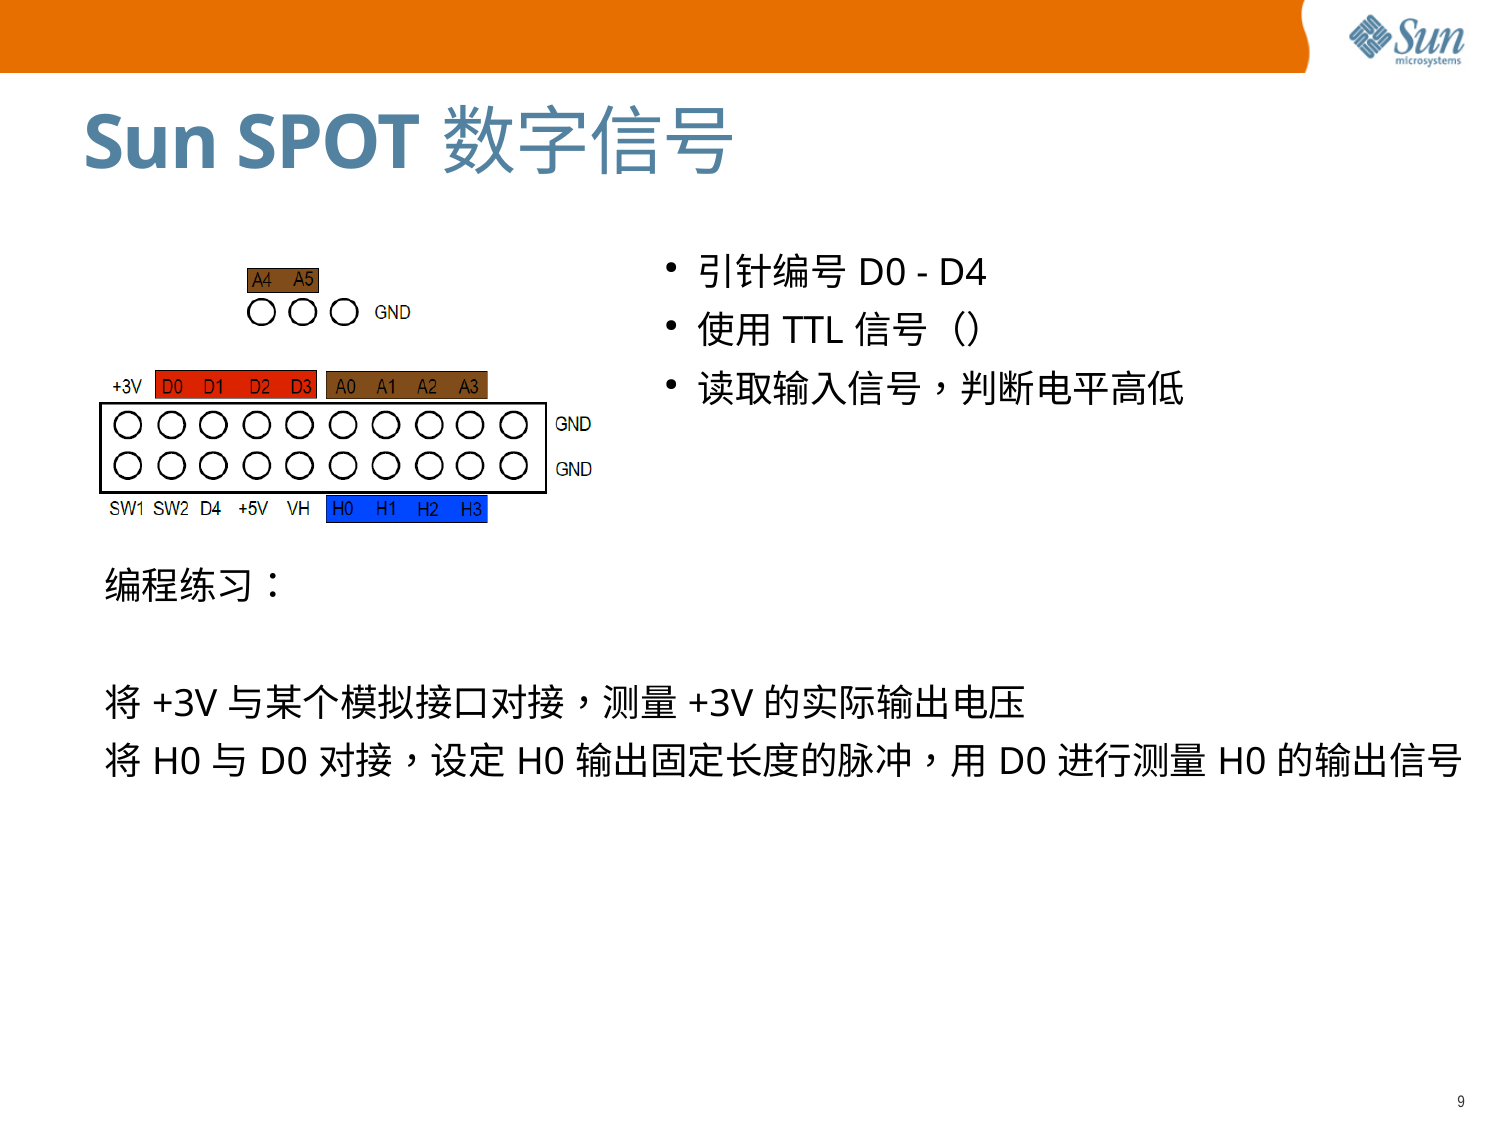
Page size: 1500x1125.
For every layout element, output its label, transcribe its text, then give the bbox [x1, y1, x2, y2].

picture [67, 248, 620, 544]
picture [0, 0, 1500, 73]
text_box 编程练习： 将+3V与某个模拟接口对接，测量+3V的实际输出电压 将H0与D0对接，设定H0输出固定长度的脉冲，用D0进行测量H0的输出信号 [104, 565, 1390, 817]
title Sun SPOT数字信号 [83, 94, 1446, 199]
text_box 引针编号D0 - D4 使用TTL信号（） 读取输入信号，判断电平高低 [664, 250, 1456, 397]
